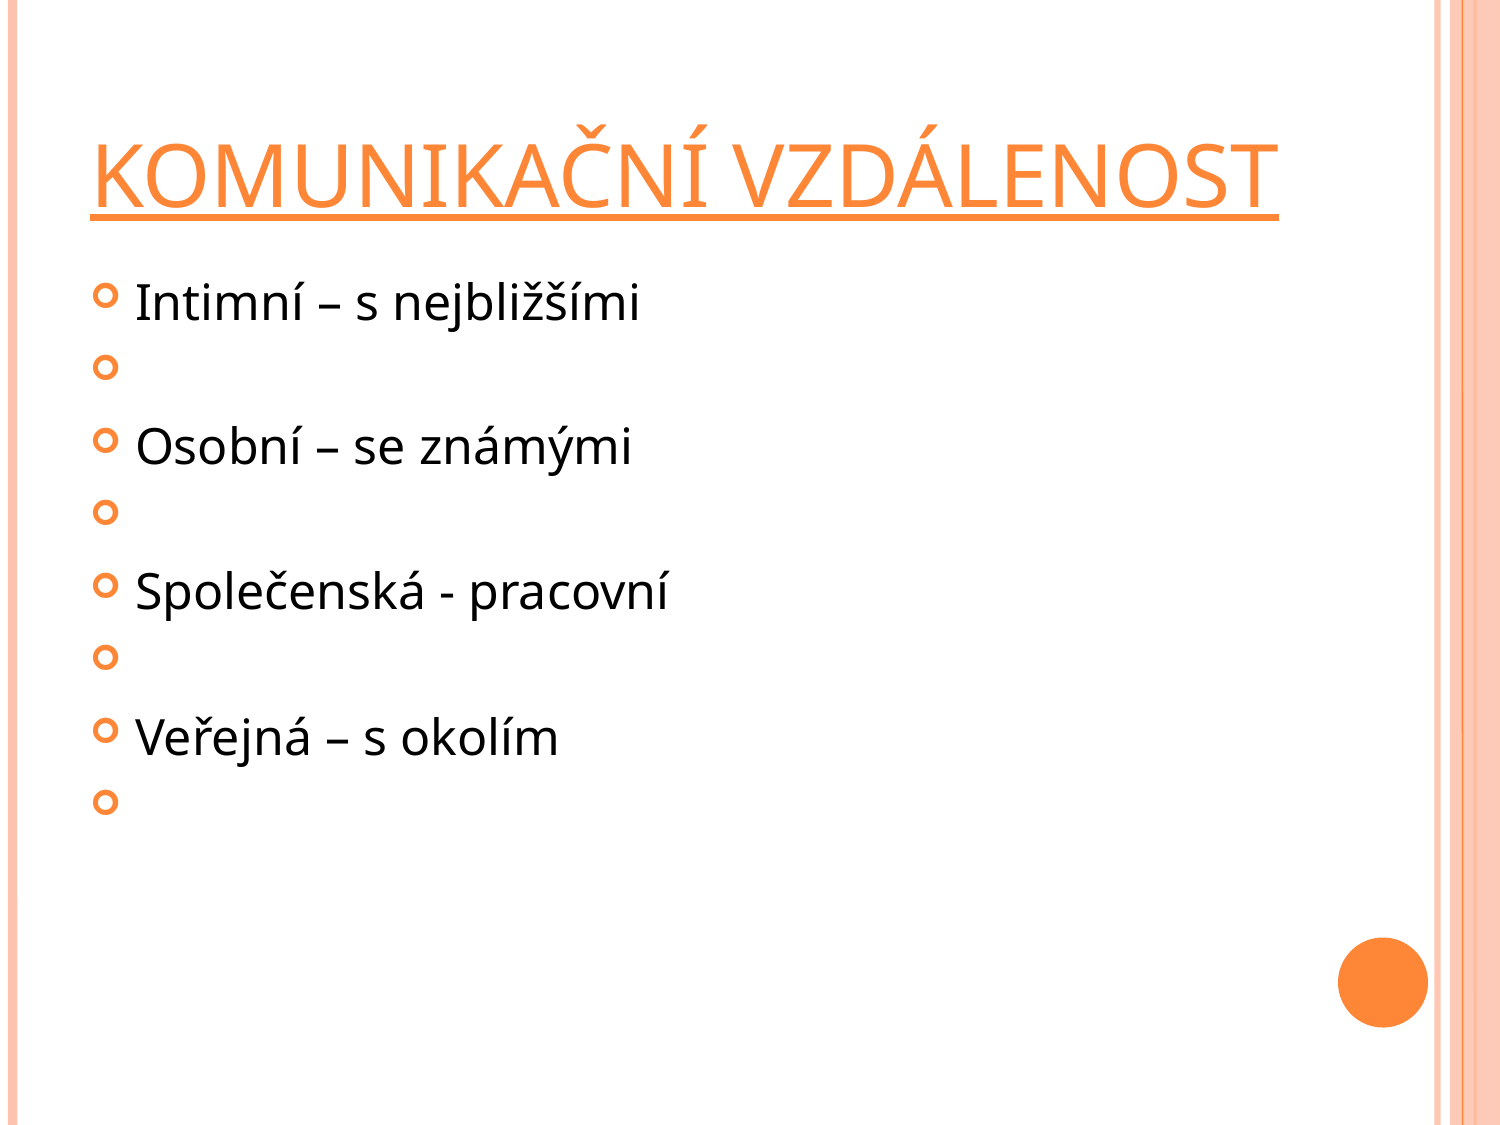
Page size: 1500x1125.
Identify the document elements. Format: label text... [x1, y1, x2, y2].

list Intimní – s nejbližšími Osobní – se známými Společenská - pracovní Veřejná – s okolím [75, 262, 1300, 1062]
title Komunikační vzdálenost [75, 45, 1300, 233]
